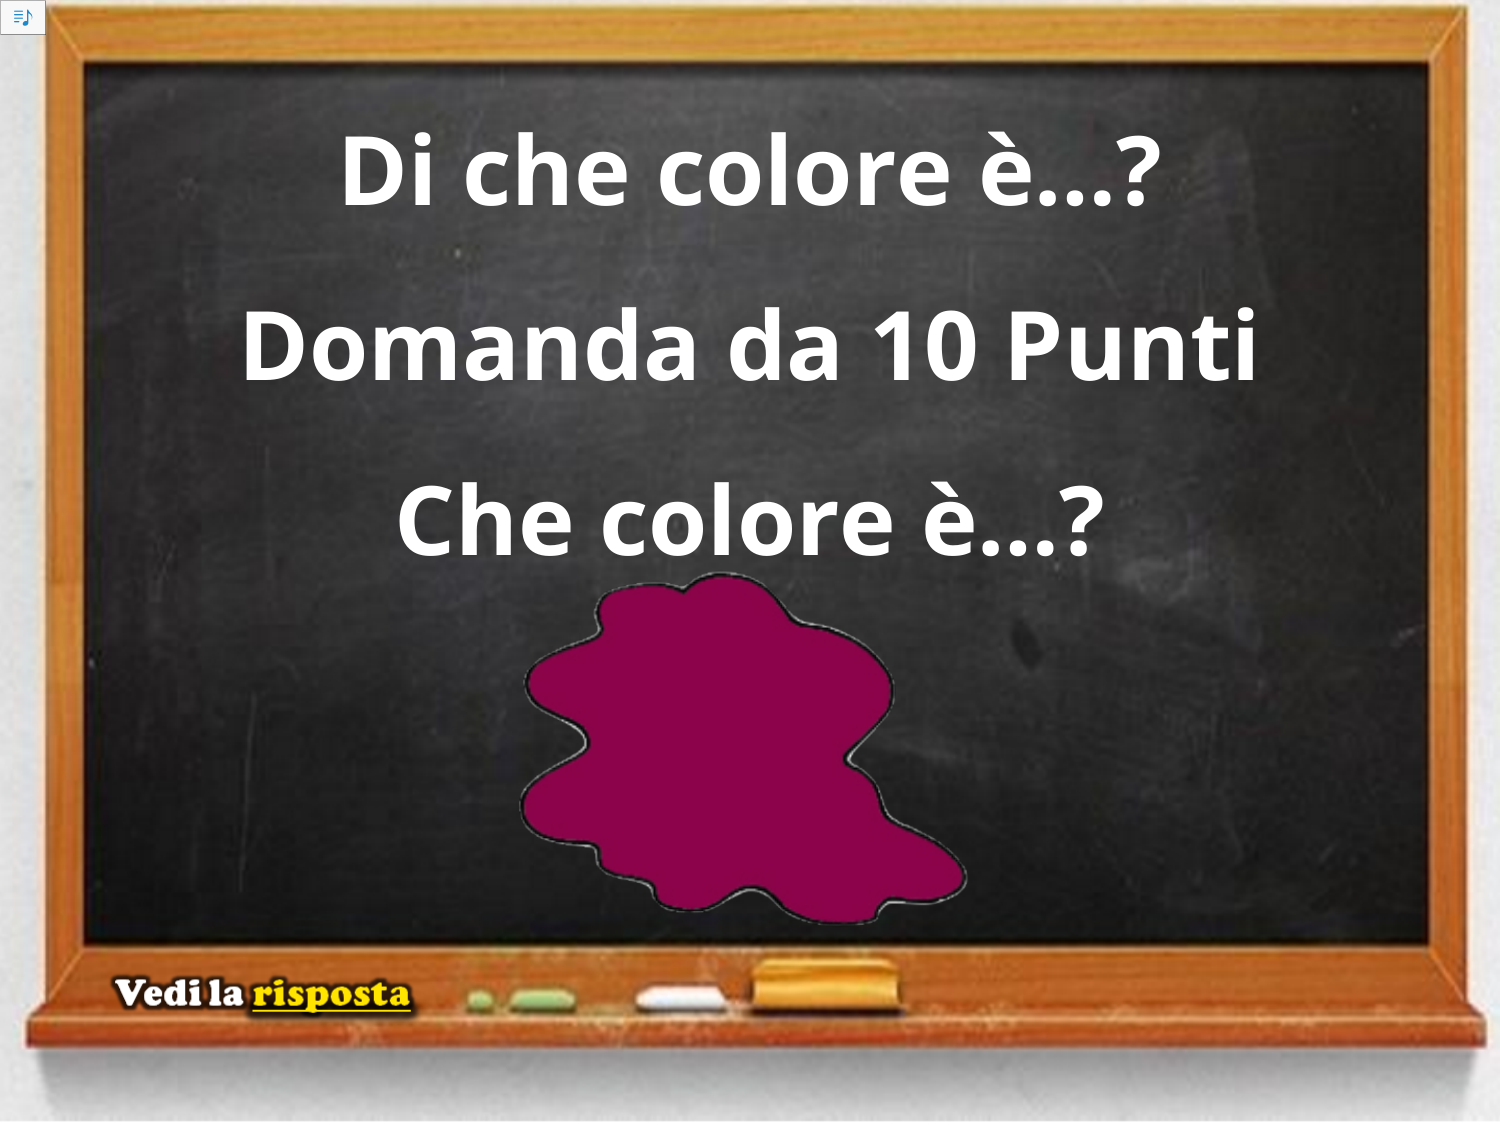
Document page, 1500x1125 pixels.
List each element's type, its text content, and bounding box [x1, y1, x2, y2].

text_box Di che colore è…? Domanda da 10 Punti Che colore è…? [87, 102, 1413, 933]
picture [0, 0, 1500, 1125]
text_box [0, 0, 47, 36]
